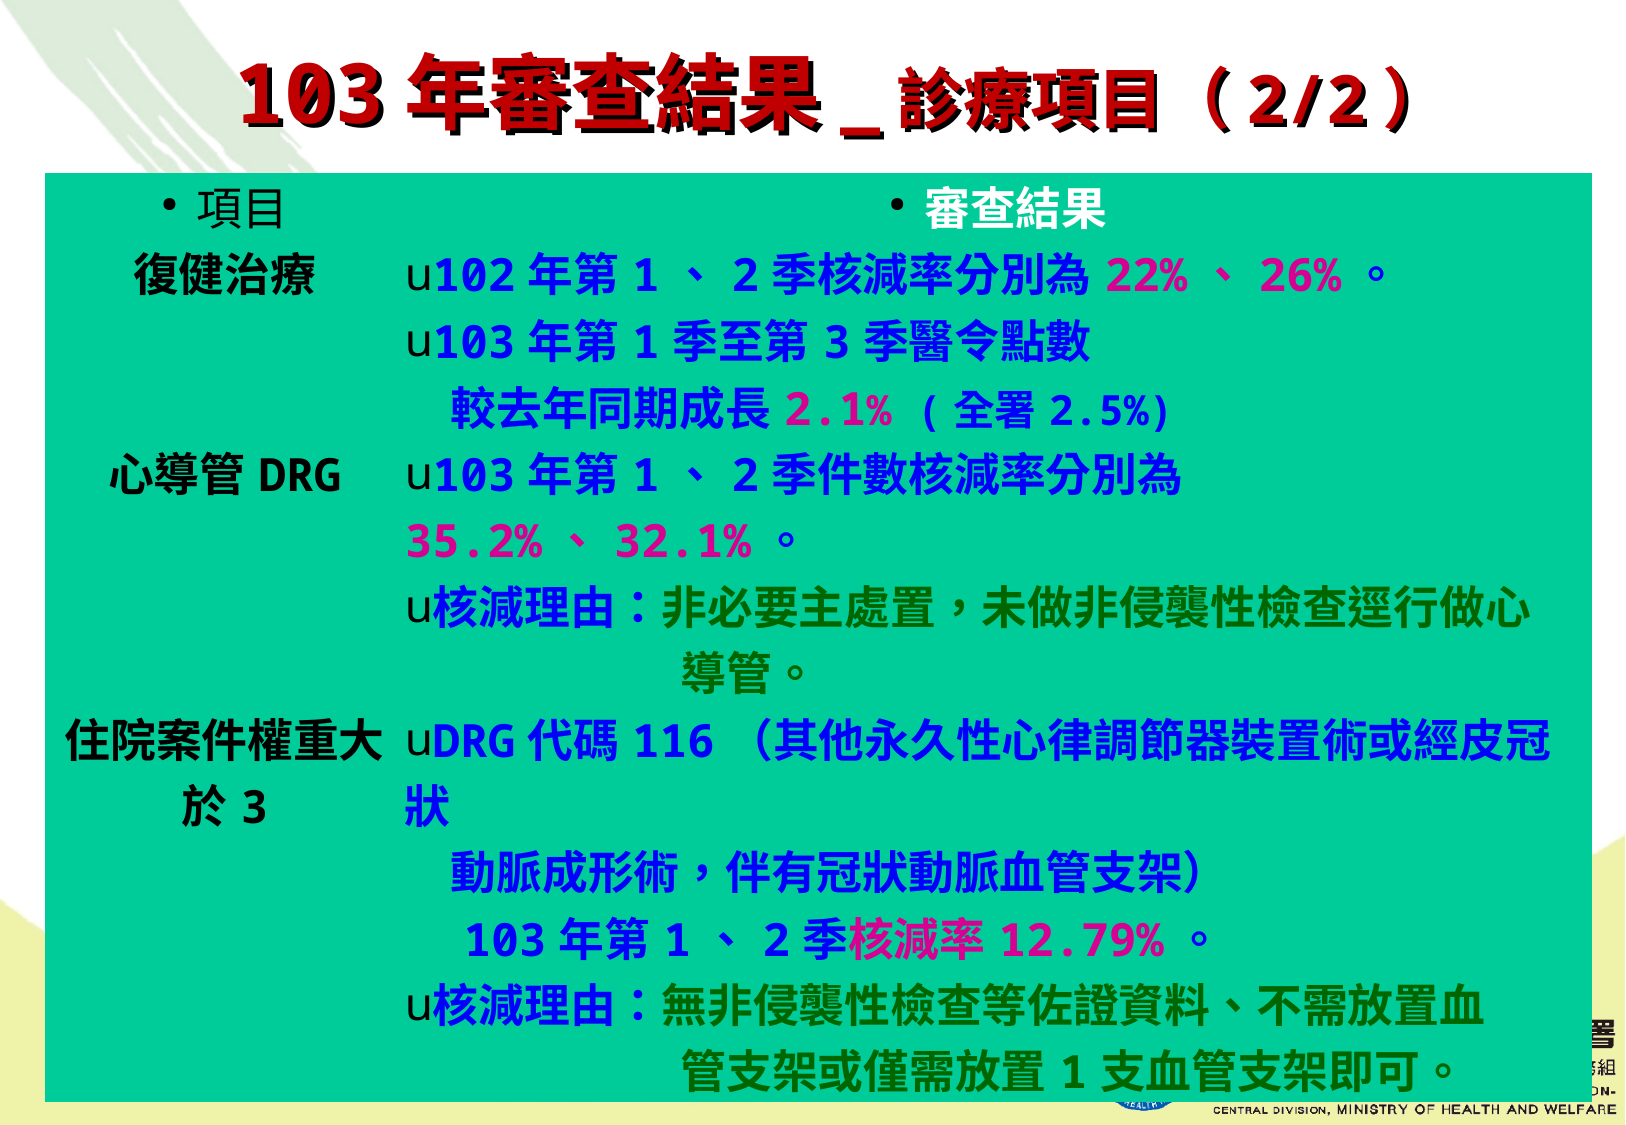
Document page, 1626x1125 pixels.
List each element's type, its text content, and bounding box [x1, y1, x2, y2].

table_cell 住院案件權重大於3 [45, 704, 405, 1102]
table_cell 103年第1、2季件數核減率分別為35.2%、32.1%。 核減理由：非必要主處置，未做非侵襲性檢查逕行做心 導管。 [405, 439, 1592, 704]
table_cell DRG代碼116（其他永久性心律調節器裝置術或經皮冠狀 動脈成形術，伴有冠狀動脈血管支架） 103年第1、2季核減率12.79%。 核減理由：無非侵襲性檢查等佐證資料、不需放置血 管支架或僅需放置1支血管支架即可。 [405, 704, 1592, 1102]
table_header 審查結果 [405, 173, 1592, 239]
title 103年審查結果_診療項目（2/2） [174, 31, 1510, 149]
table_cell 心導管DRG [45, 439, 405, 704]
table_header 項目 [45, 173, 405, 239]
table_cell 復健治療 [45, 239, 405, 439]
table_cell 102年第1、2季核減率分別為22%、26%。 103年第1季至第3季醫令點數 較去年同期成長2.1% (全署2.5%) [405, 239, 1592, 439]
